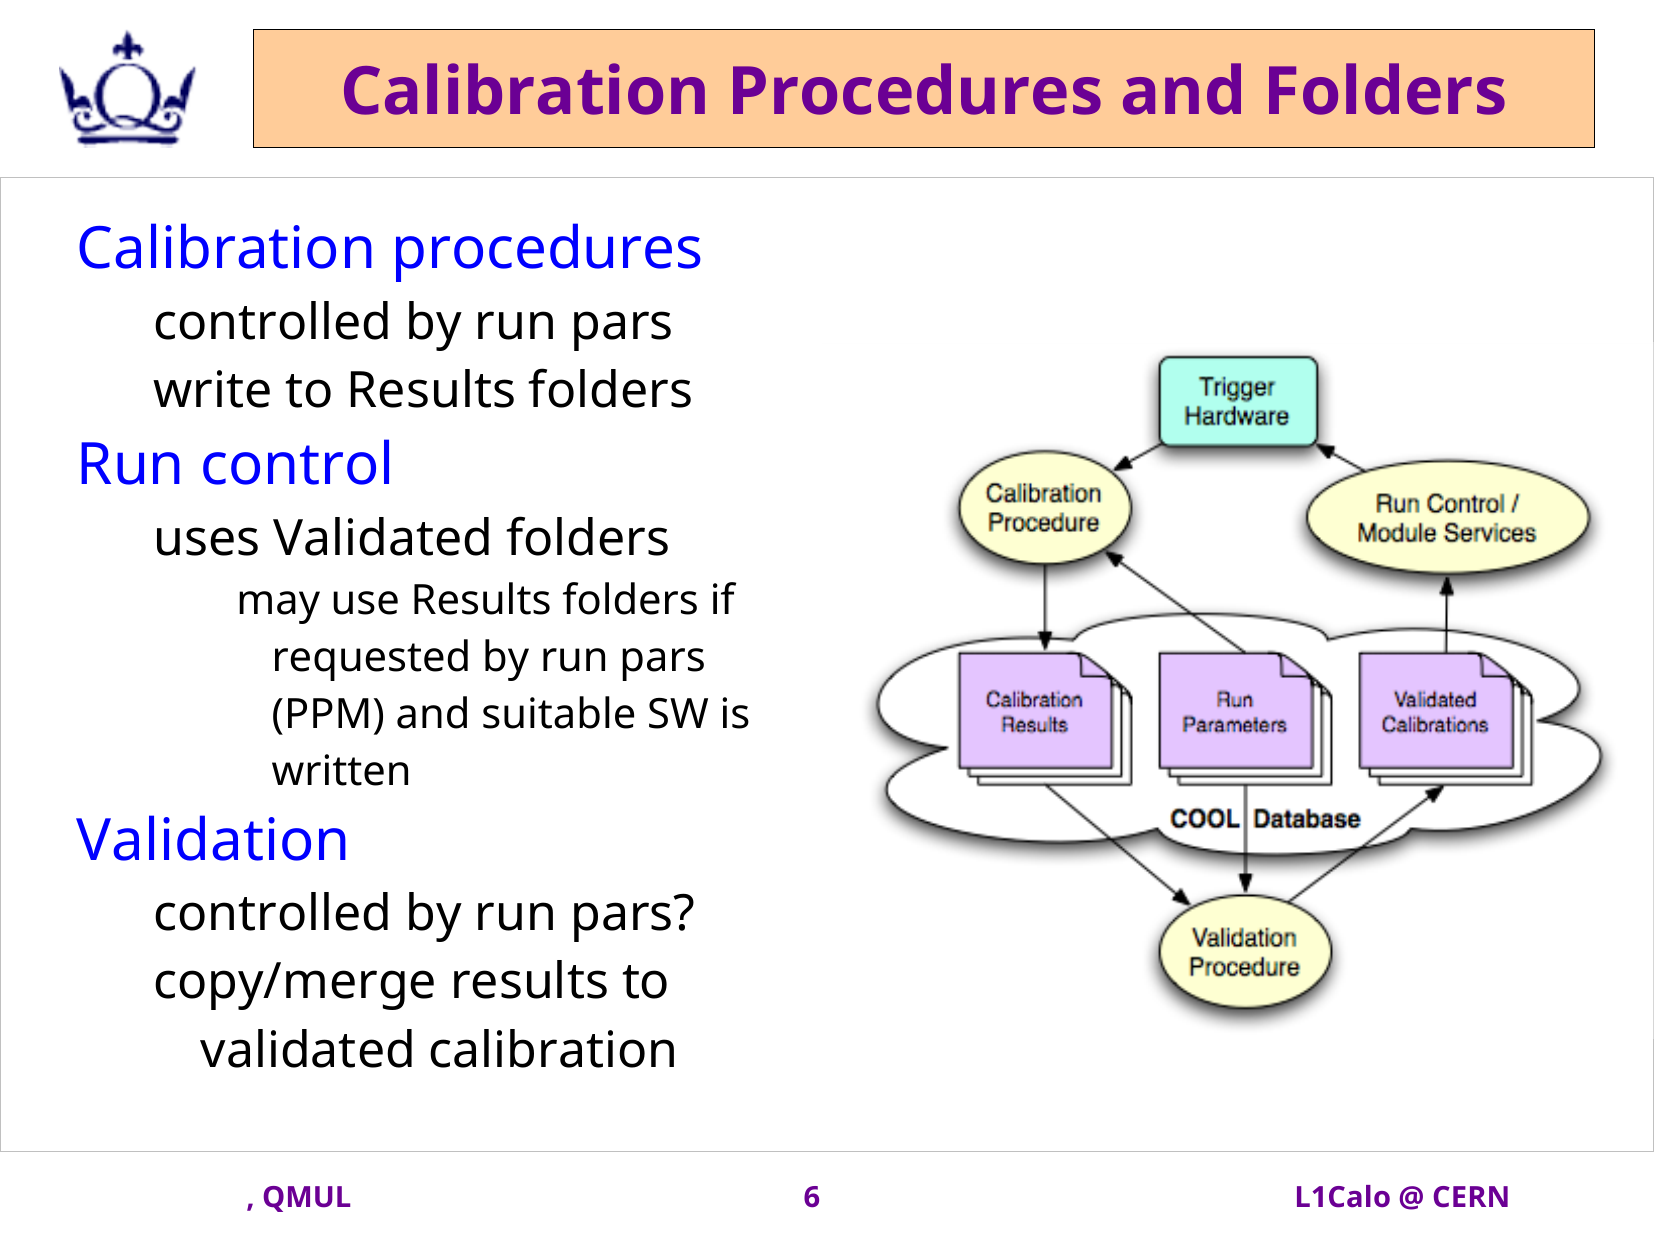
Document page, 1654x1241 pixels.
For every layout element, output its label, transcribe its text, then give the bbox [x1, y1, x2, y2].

list Calibration procedures controlled by run pars write to Results folders Run control uses Validated folders may use Results folders if requested by run pars (PPM) and suitable SW is written Validation controlled by run pars? copy/merge results to validated calibration [59, 206, 831, 1127]
picture [59, 29, 200, 148]
title Calibration Procedures and Folders [253, 29, 1595, 148]
picture [822, 342, 1654, 1039]
